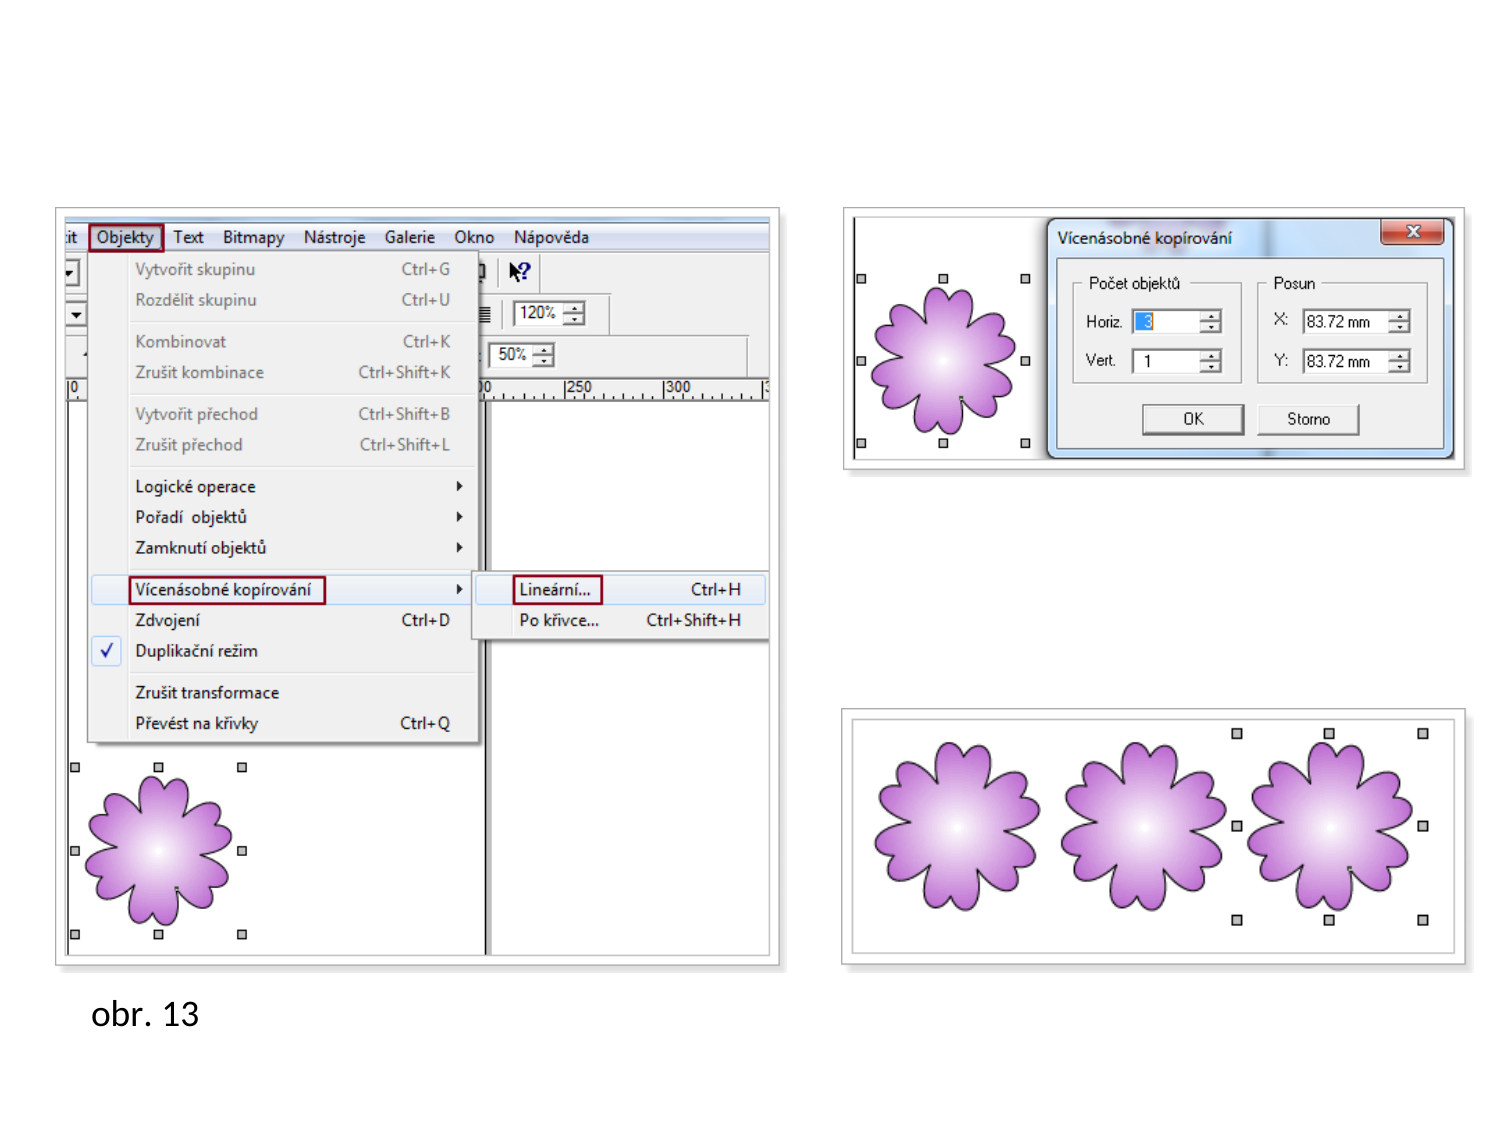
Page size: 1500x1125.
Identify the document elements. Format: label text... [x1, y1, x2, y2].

text_box obr. 13 [76, 981, 467, 1042]
picture [55, 207, 787, 973]
picture [843, 207, 1472, 477]
picture [841, 708, 1474, 973]
